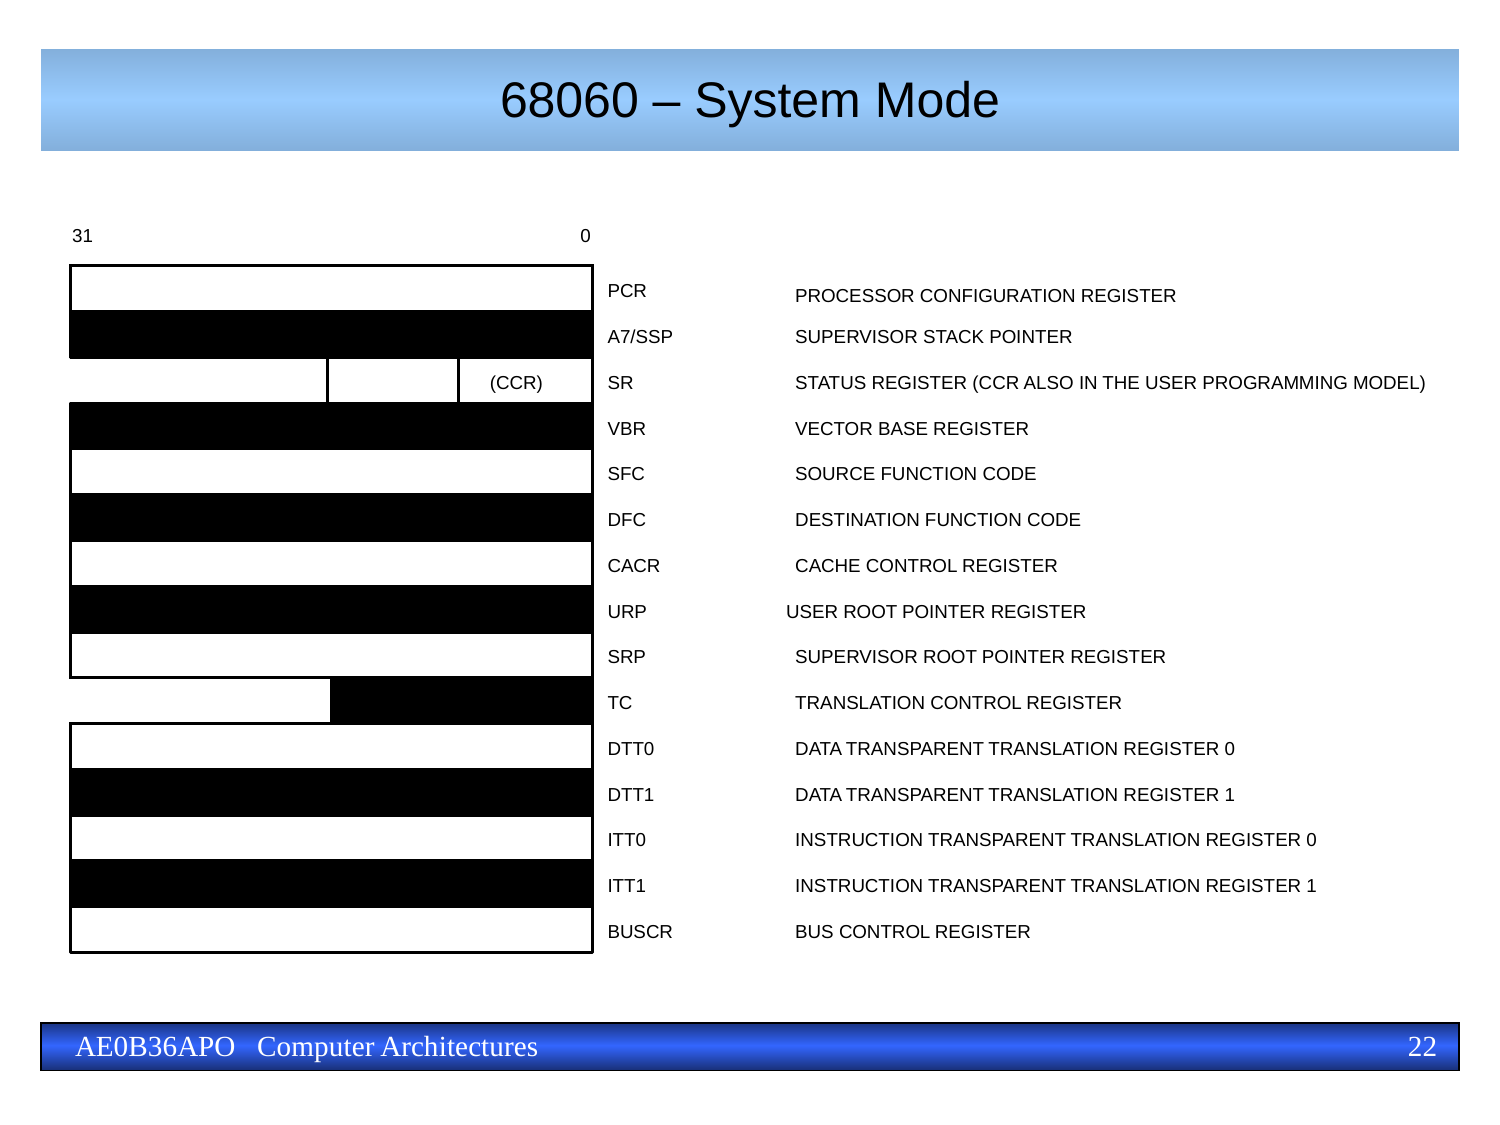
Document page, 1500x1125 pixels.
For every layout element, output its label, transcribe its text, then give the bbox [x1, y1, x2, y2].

text_box [71, 769, 593, 814]
text_box [71, 586, 593, 631]
text_box [71, 312, 593, 357]
text_box [71, 861, 593, 907]
title 68060 – System Mode [41, 49, 1459, 151]
text_box [71, 495, 593, 539]
text_box [71, 403, 593, 447]
text_box [332, 678, 593, 722]
